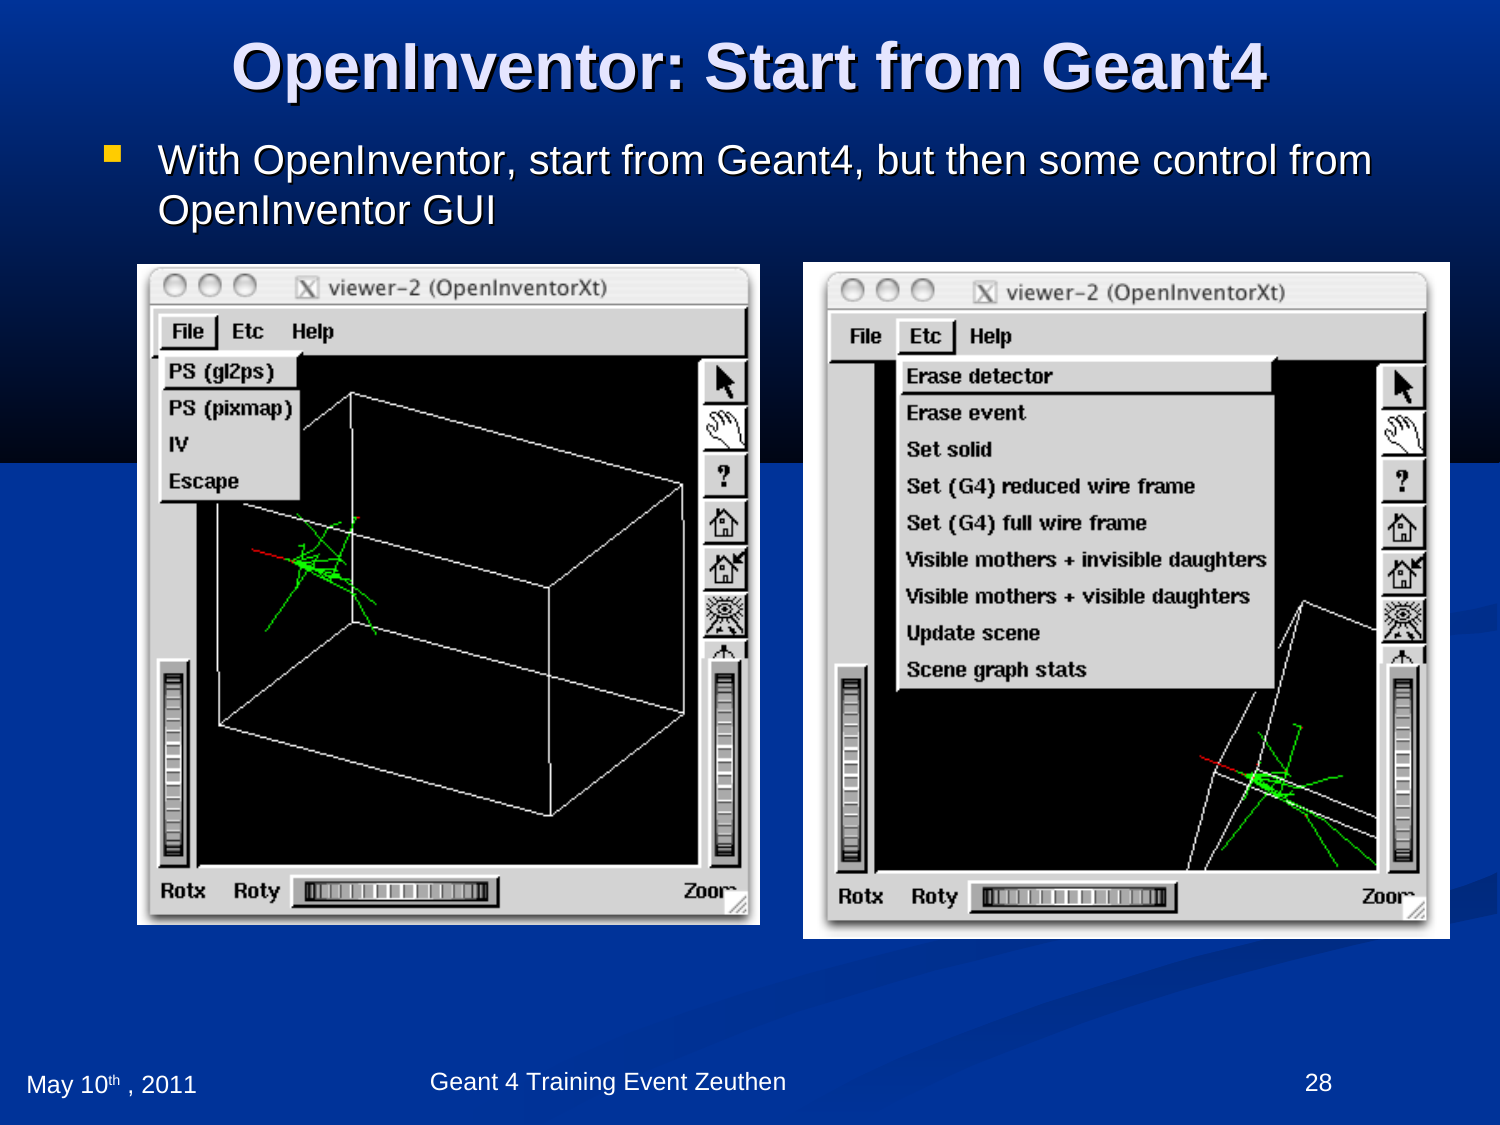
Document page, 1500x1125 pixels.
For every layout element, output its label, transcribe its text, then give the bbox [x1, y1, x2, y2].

title OpenInventor: Start from Geant4 [75, 12, 1426, 113]
picture [803, 262, 1450, 939]
text_box With OpenInventor, start from Geant4, but then some control from OpenInventor GUI [101, 124, 1413, 225]
picture [137, 264, 760, 925]
